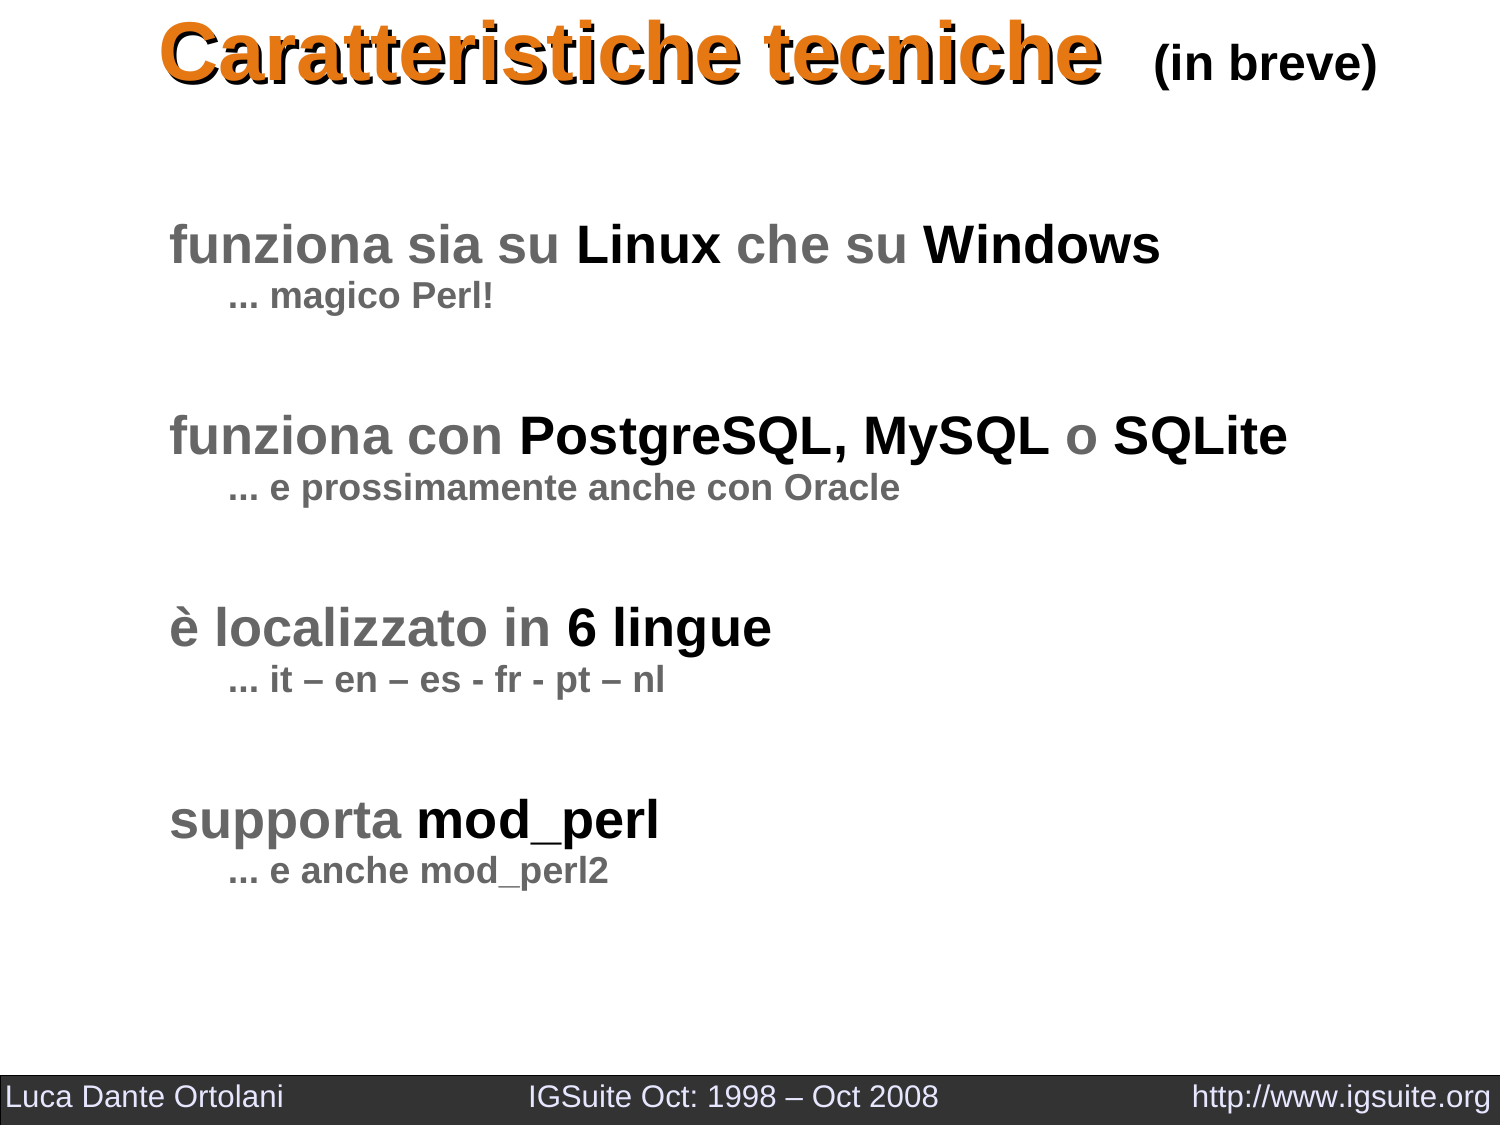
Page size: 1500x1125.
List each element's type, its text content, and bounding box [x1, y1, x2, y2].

text_box Luca Dante Ortolani IGSuite Oct: 1998 – Oct 2008 http://www.igsuite.org [0, 1075, 1500, 1125]
text_box Caratteristiche tecniche (in breve) [143, 24, 1394, 147]
text_box funziona sia su Linux che su Windows ... magico Perl! funziona con PostgreSQL, MySQL o SQLite ... e prossimamente anche con Oracle è localizzato in 6 lingue ... it – en – es - fr - pt – nl supporta mod_perl ... e anche mod_perl2 [139, 206, 1359, 1029]
